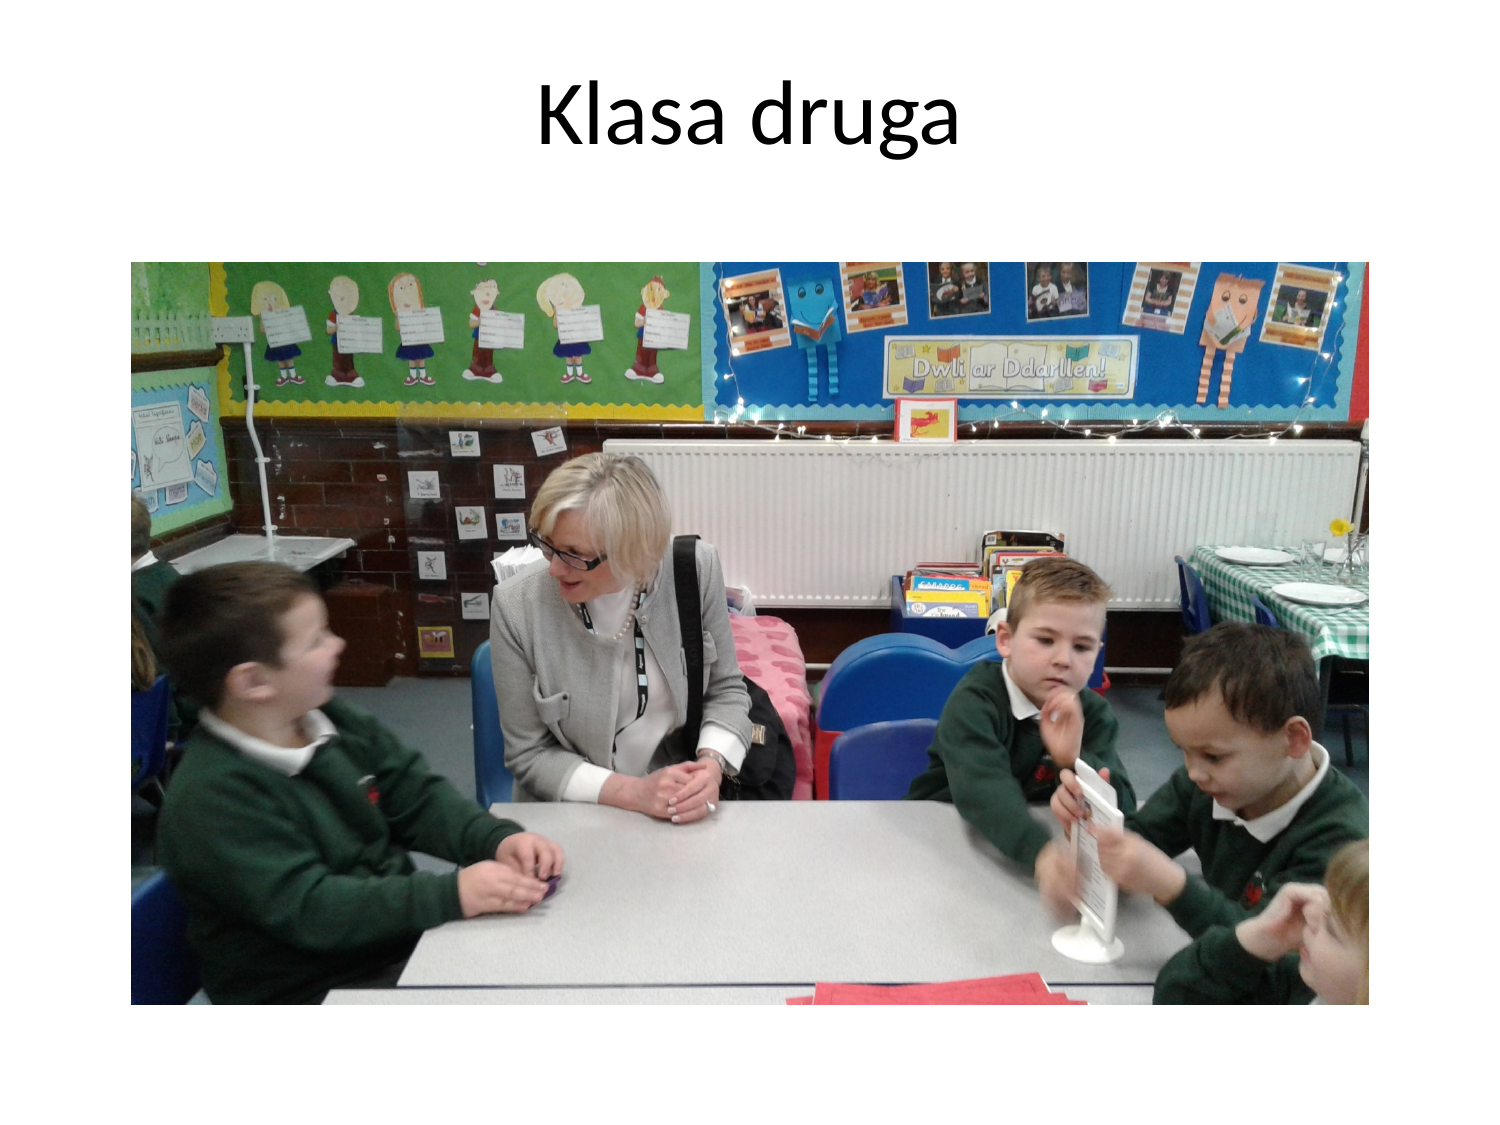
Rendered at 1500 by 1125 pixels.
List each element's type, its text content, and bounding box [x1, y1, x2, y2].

title Klasa druga [75, 45, 1425, 233]
picture [131, 262, 1369, 1005]
